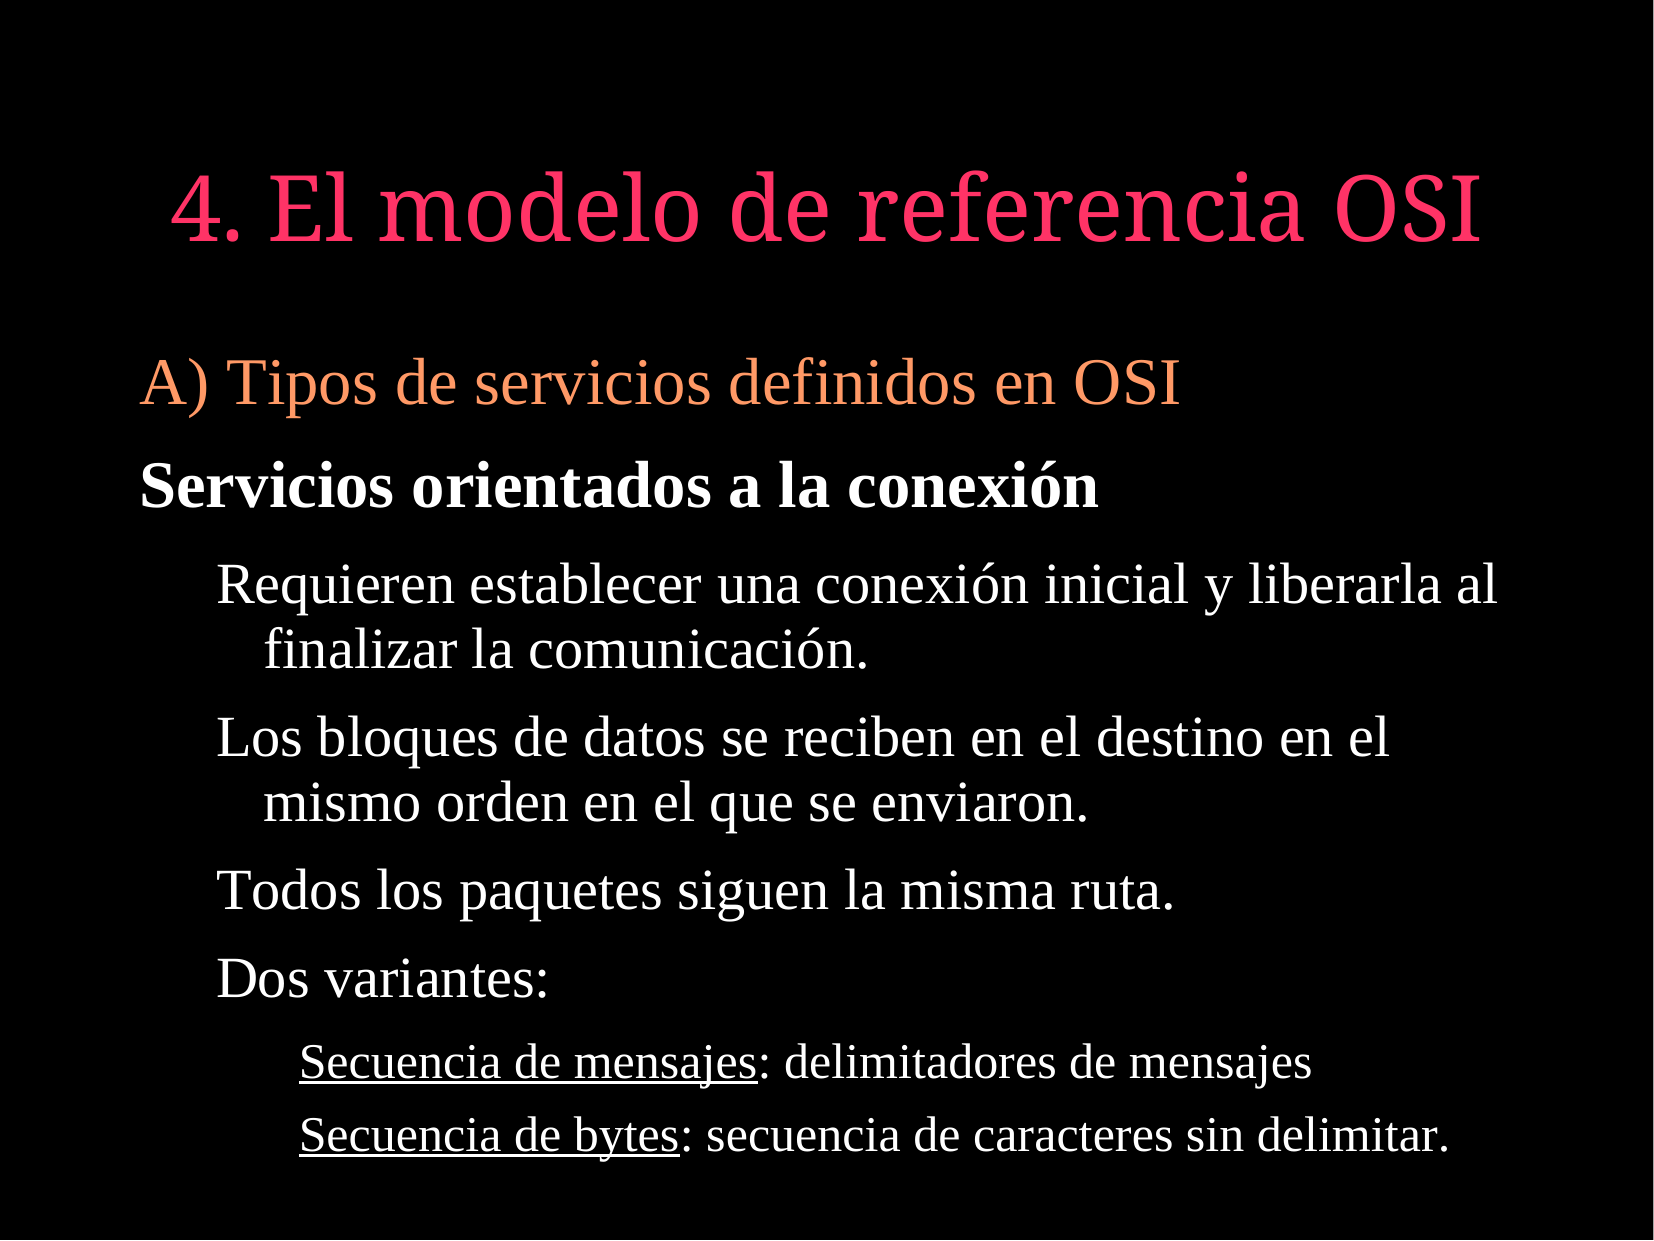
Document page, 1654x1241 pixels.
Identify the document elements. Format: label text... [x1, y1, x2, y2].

list A) Tipos de servicios definidos en OSI Servicios orientados a la conexión Requieren establecer una conexión inicial y liberarla al finalizar la comunicación. Los bloques de datos se reciben en el destino en el mismo orden en el que se enviaron. Todos los paquetes siguen la misma ruta. Dos variantes: Secuencia de mensajes: delimitadores de mensajes Secuencia de bytes: secuencia de caracteres sin delimitar. [121, 344, 1534, 1170]
title 4. El modelo de referencia OSI [121, 102, 1534, 311]
